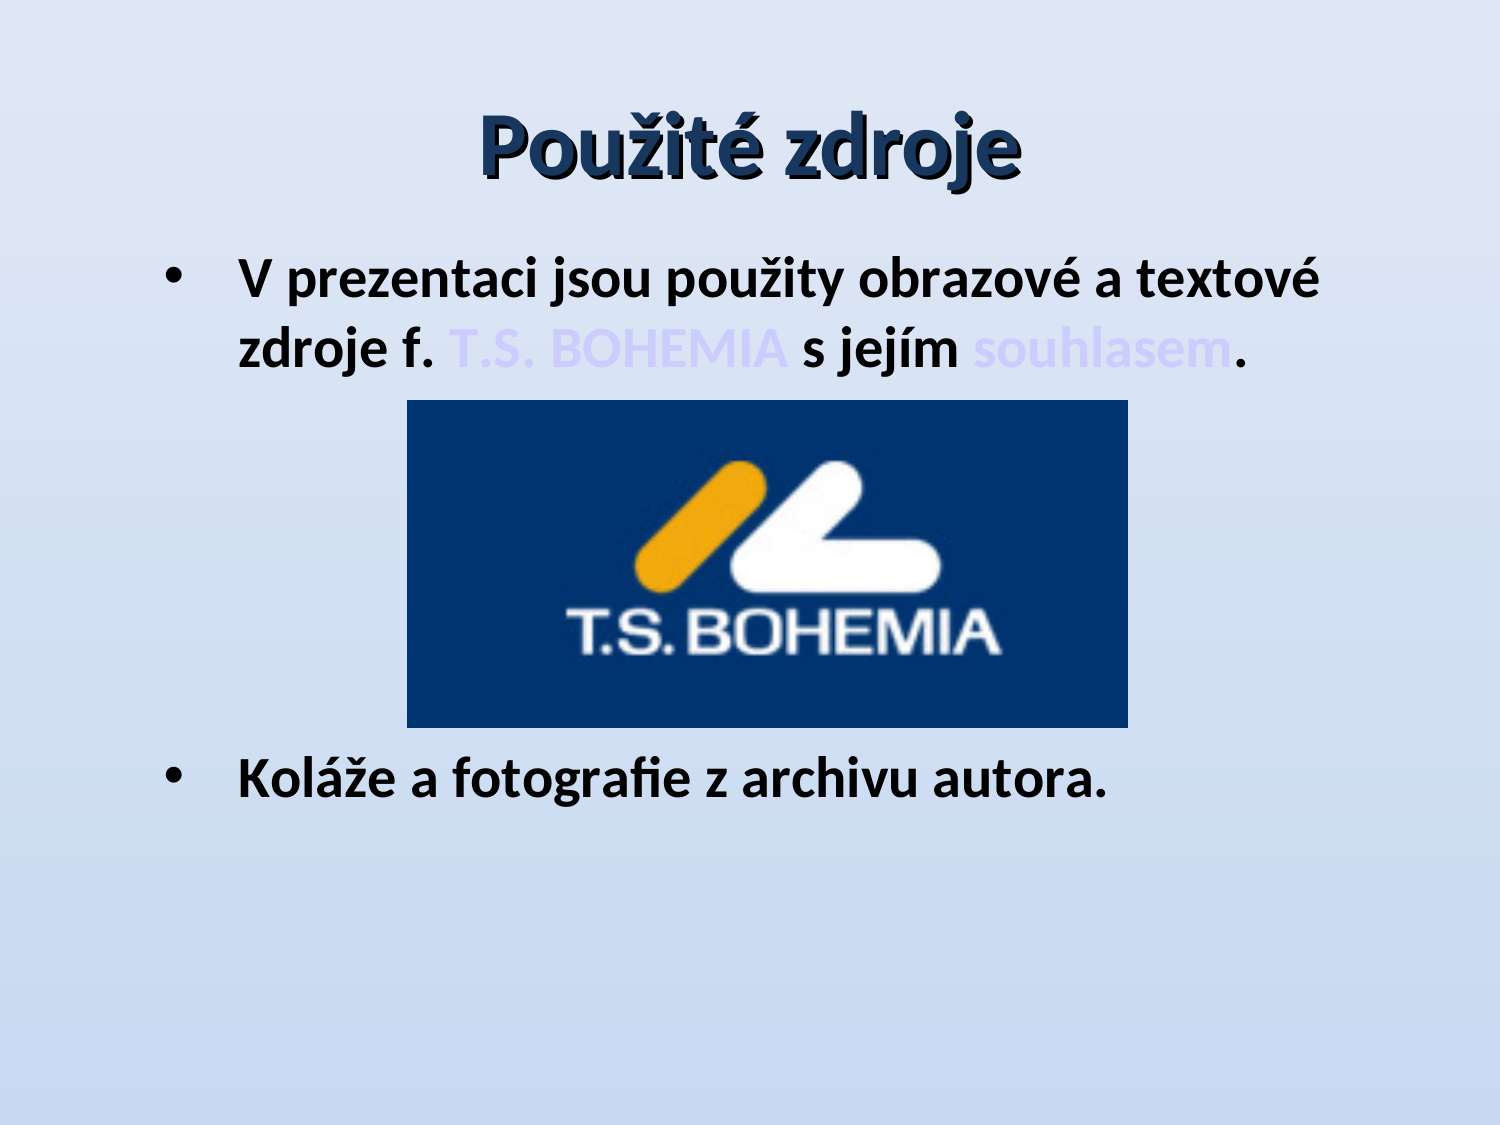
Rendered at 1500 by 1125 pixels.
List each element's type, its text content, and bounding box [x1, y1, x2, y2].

text_box Použité zdroje [0, 45, 1500, 233]
picture [407, 400, 1128, 728]
text_box V prezentaci jsou použity obrazové a textové zdroje f. T.S. BOHEMIA s jejím souhlasem. Koláže a fotografie z archivu autora. [135, 231, 1365, 818]
